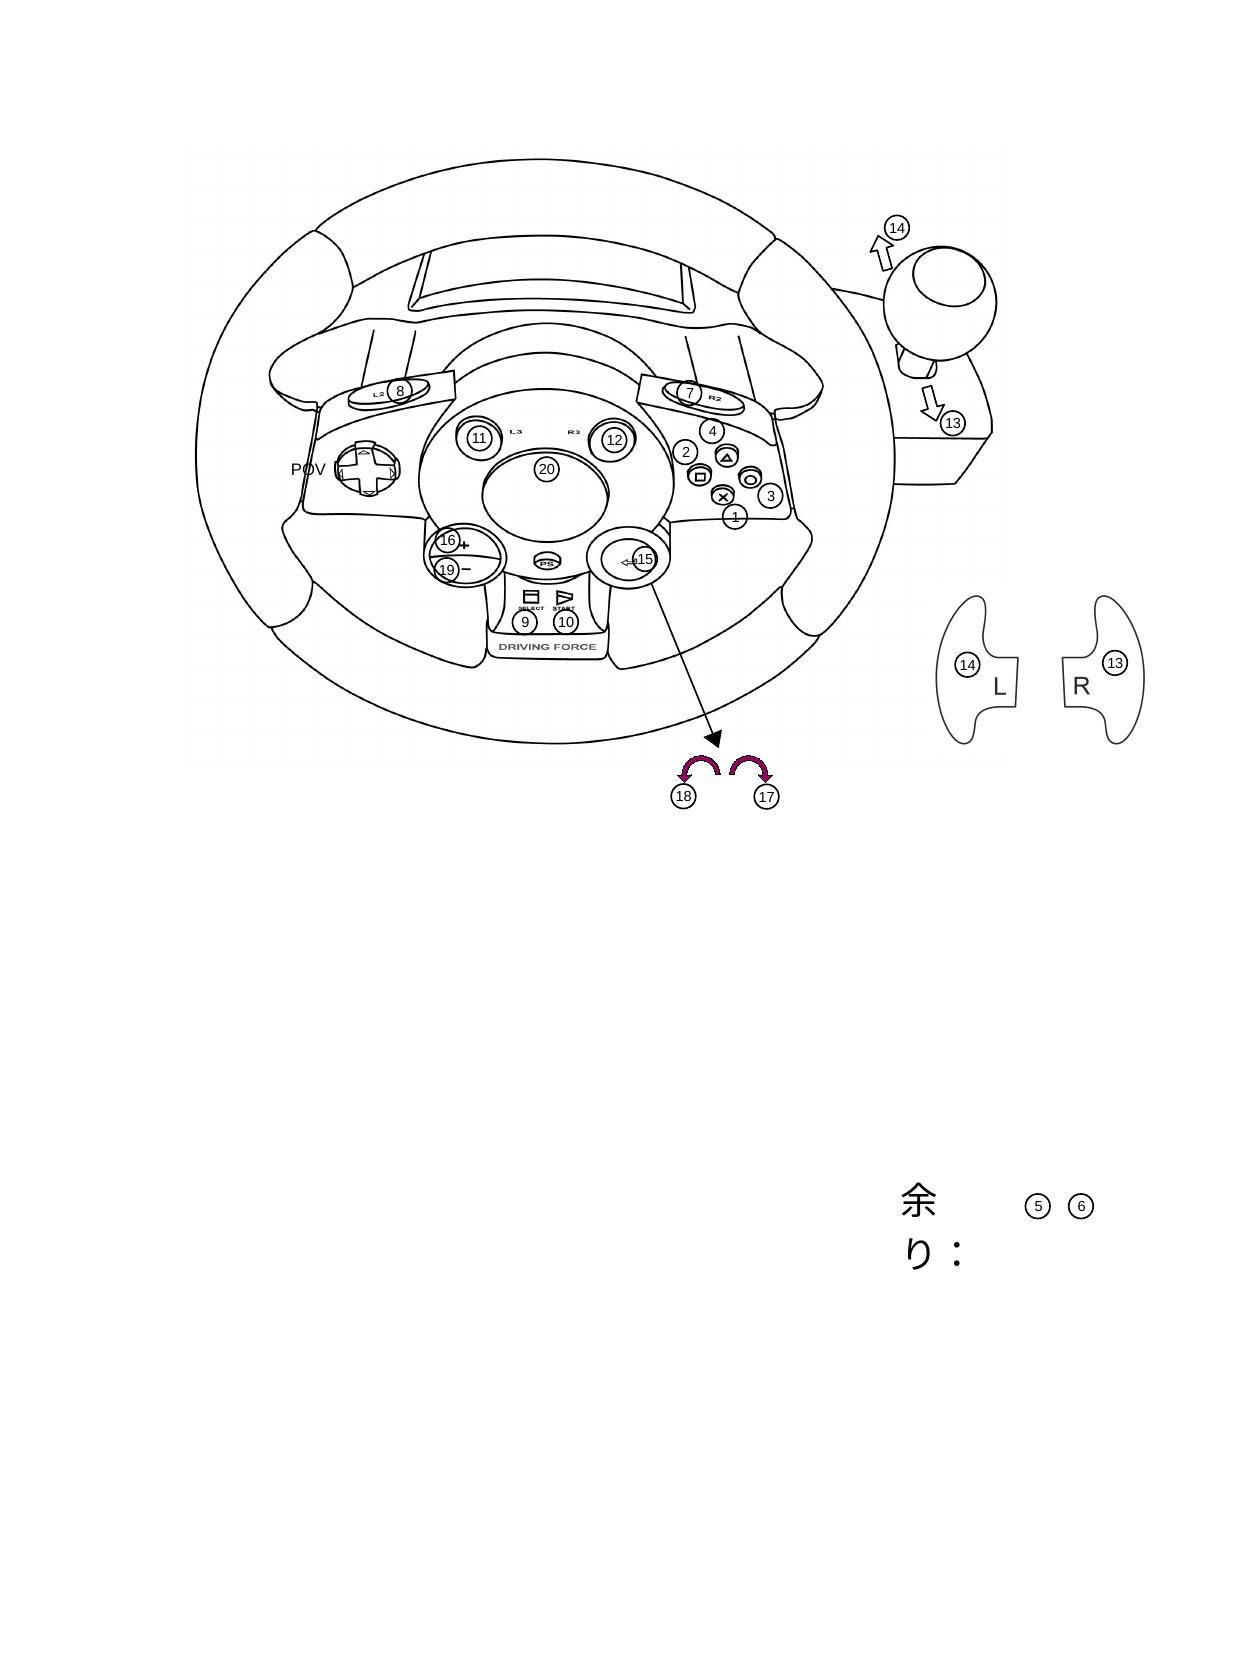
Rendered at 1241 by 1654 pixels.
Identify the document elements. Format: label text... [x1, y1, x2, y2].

text_box 4 [693, 415, 738, 448]
picture [690, 761, 713, 768]
text_box 2 [667, 437, 711, 469]
text_box 10 [543, 606, 605, 639]
text_box 7 [671, 377, 715, 410]
text_box POV [276, 453, 365, 487]
text_box [921, 385, 945, 421]
text_box 14 [874, 212, 936, 244]
text_box 14 [944, 649, 1006, 681]
text_box 2 [674, 441, 696, 463]
text_box 12 [591, 425, 653, 457]
text_box 17 [756, 786, 777, 808]
text_box 1 [716, 501, 761, 533]
text_box 9 [506, 607, 543, 639]
text_box 15 [622, 543, 684, 576]
text_box 3 [752, 480, 796, 512]
text_box 18 [660, 781, 722, 813]
text_box 13 [1092, 647, 1154, 680]
text_box 余り： [885, 1163, 1004, 1216]
text_box 11 [457, 423, 518, 455]
text_box 13 [930, 408, 991, 440]
text_box [870, 235, 894, 271]
text_box 18 [673, 785, 694, 807]
text_box [677, 755, 721, 783]
text_box [729, 755, 773, 783]
text_box 20 [524, 454, 585, 486]
picture [737, 761, 760, 768]
text_box 17 [744, 781, 805, 813]
picture [177, 142, 1152, 768]
text_box 6 [1063, 1191, 1107, 1223]
text_box 5 [1019, 1191, 1063, 1223]
text_box 16 [425, 525, 486, 557]
text_box 8 [381, 375, 425, 408]
text_box 19 [424, 555, 485, 587]
